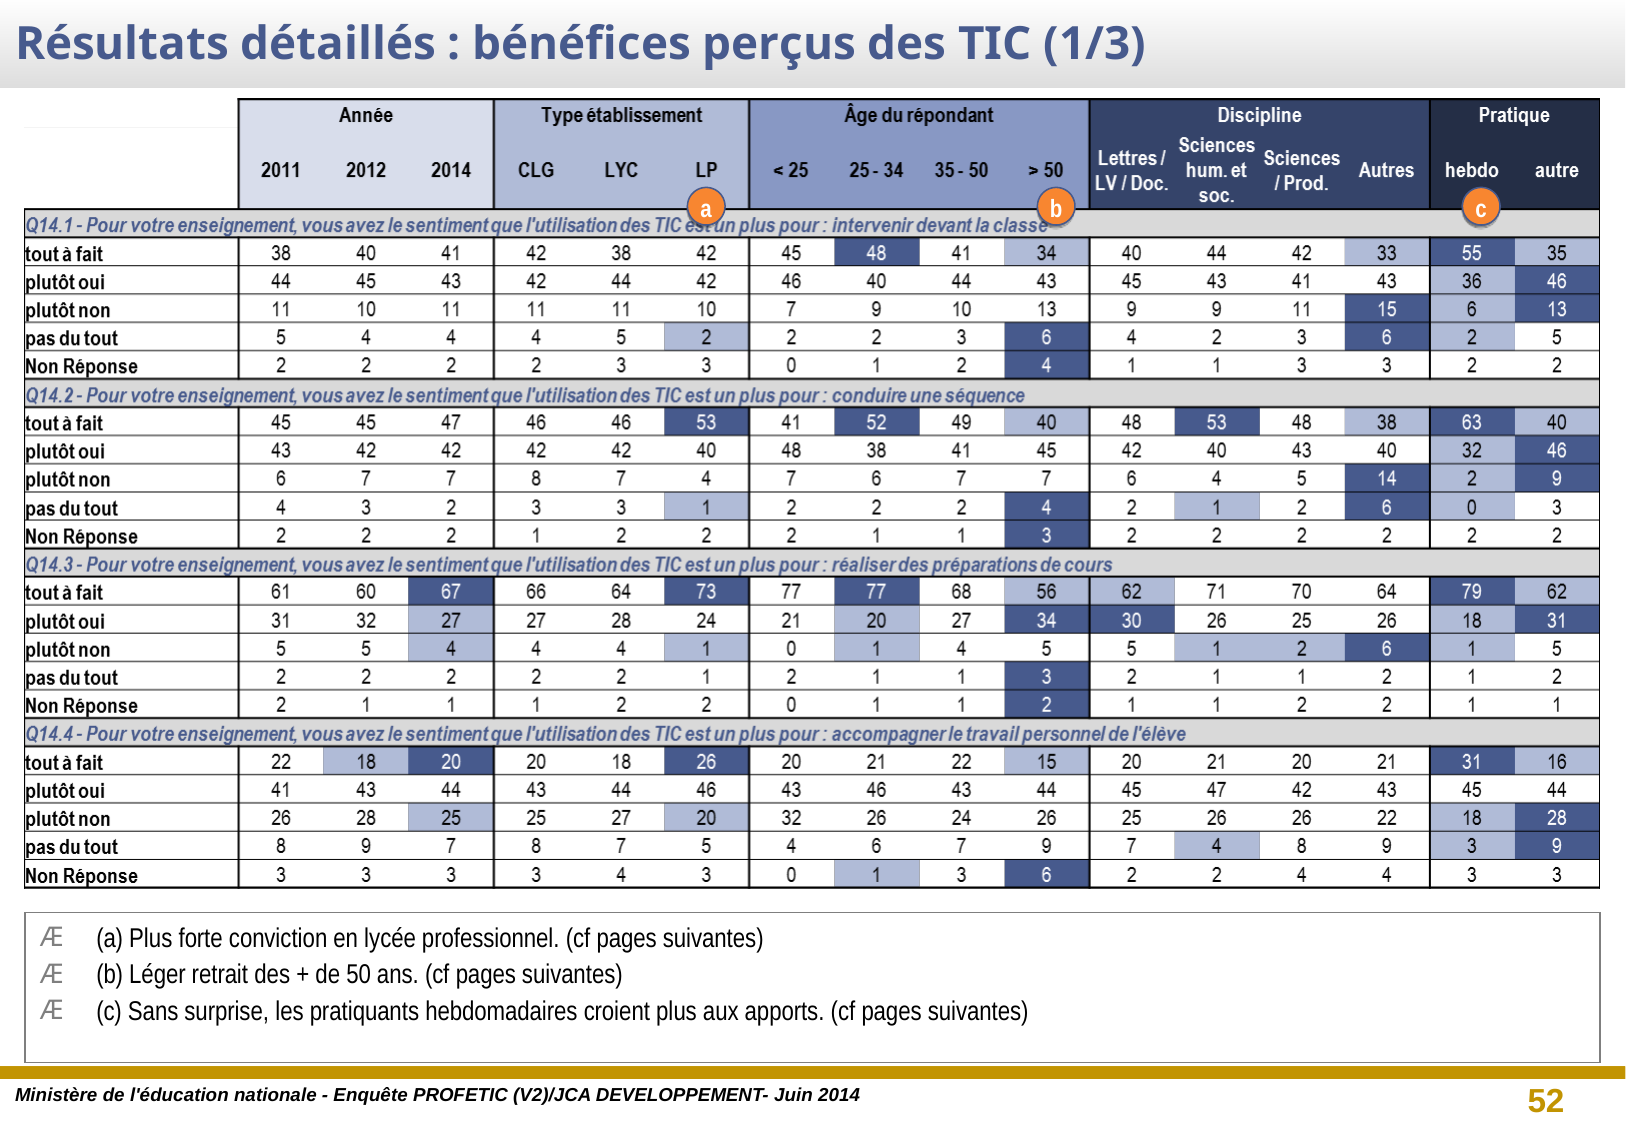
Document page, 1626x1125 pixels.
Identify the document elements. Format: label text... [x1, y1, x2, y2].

text_box c [1462, 187, 1501, 225]
title Résultats détaillés : bénéfices perçus des TIC (1/3) [0, 0, 1625, 88]
text_box a [687, 187, 726, 225]
text_box 52 [1512, 1071, 1625, 1125]
text_box Ministère de l'éducation nationale - Enquête PROFETIC (V2)/JCA DEVELOPPEMENT- Juin 2014 [0, 1074, 1501, 1125]
text_box b [1037, 187, 1075, 225]
picture [24, 96, 1600, 899]
list (a) Plus forte conviction en lycée professionnel. (cf pages suivantes) (b) Léger retrait des + de 50 ans. (cf pages suivantes) (c) Sans surprise, les pratiquants hebdomadaires croient plus aux apports. (cf pages suivantes) [24, 912, 1600, 1063]
